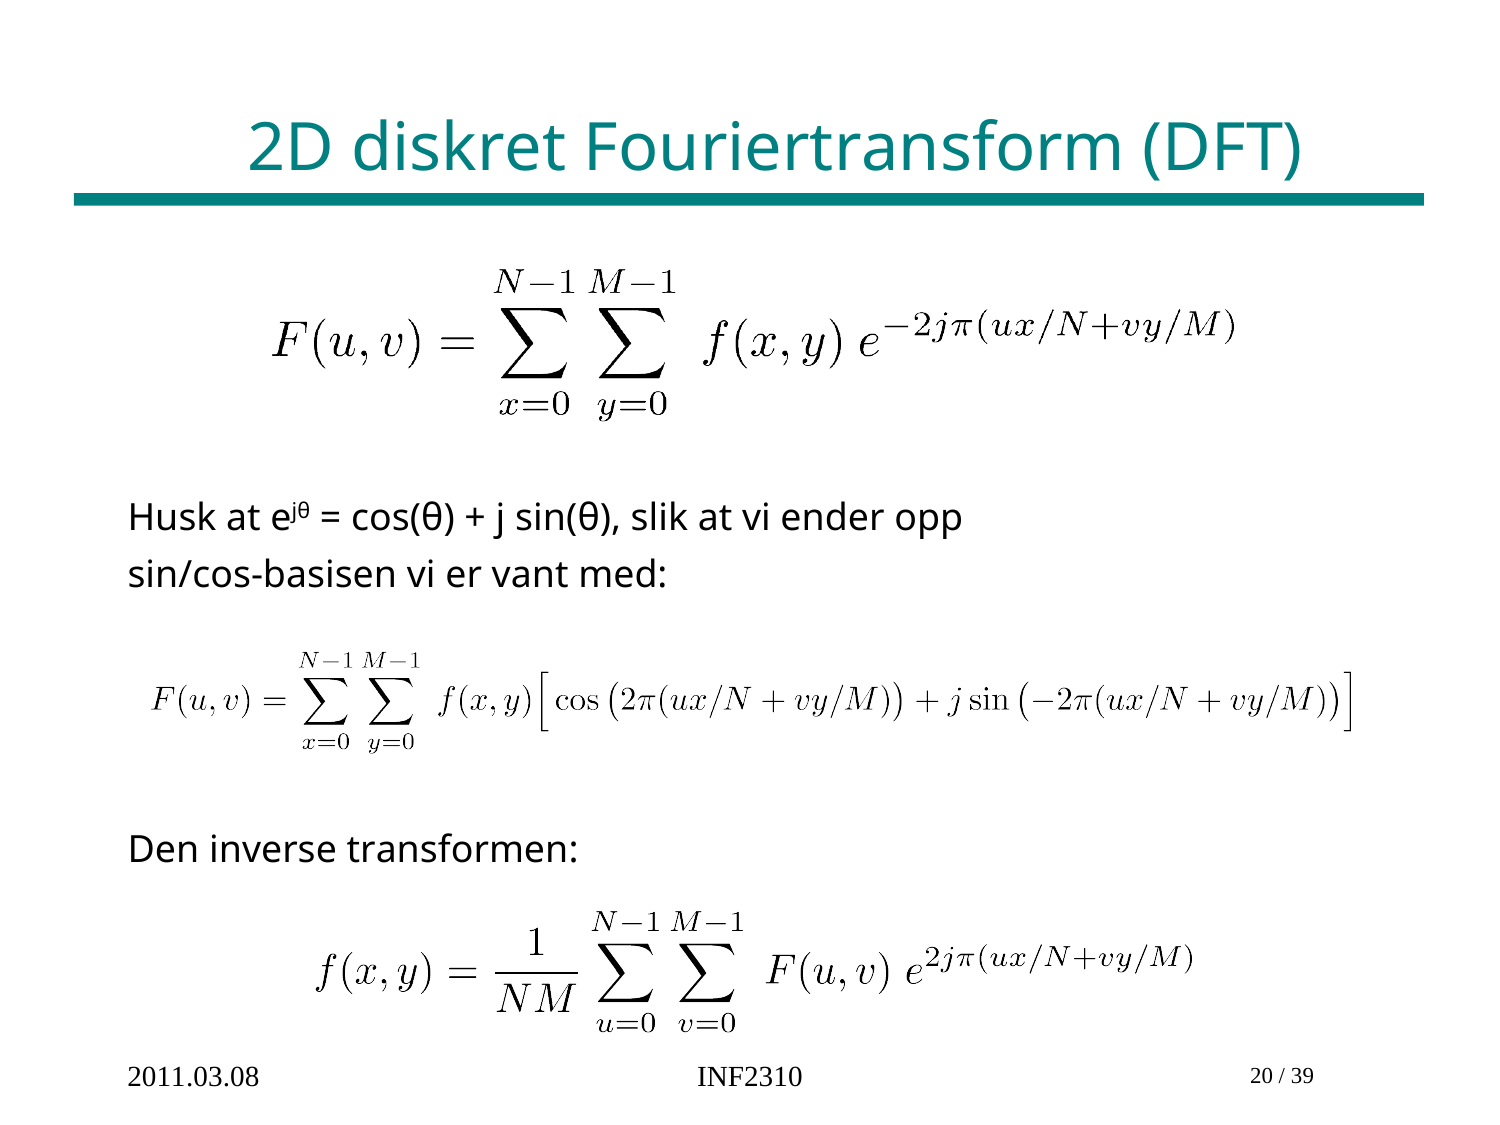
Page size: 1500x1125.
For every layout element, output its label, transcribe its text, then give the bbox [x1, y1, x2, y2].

list Husk at ejθ = cos(θ) + j sin(θ), slik at vi ender opp sin/cos-basisen vi er vant med: Den inverse transformen: [112, 267, 1388, 1056]
text_box INF2310 [512, 1056, 988, 1101]
title 2D diskret Fouriertransform (DFT) [112, 62, 1388, 226]
picture [147, 647, 1361, 758]
picture [306, 905, 1198, 1035]
picture [266, 262, 1242, 428]
